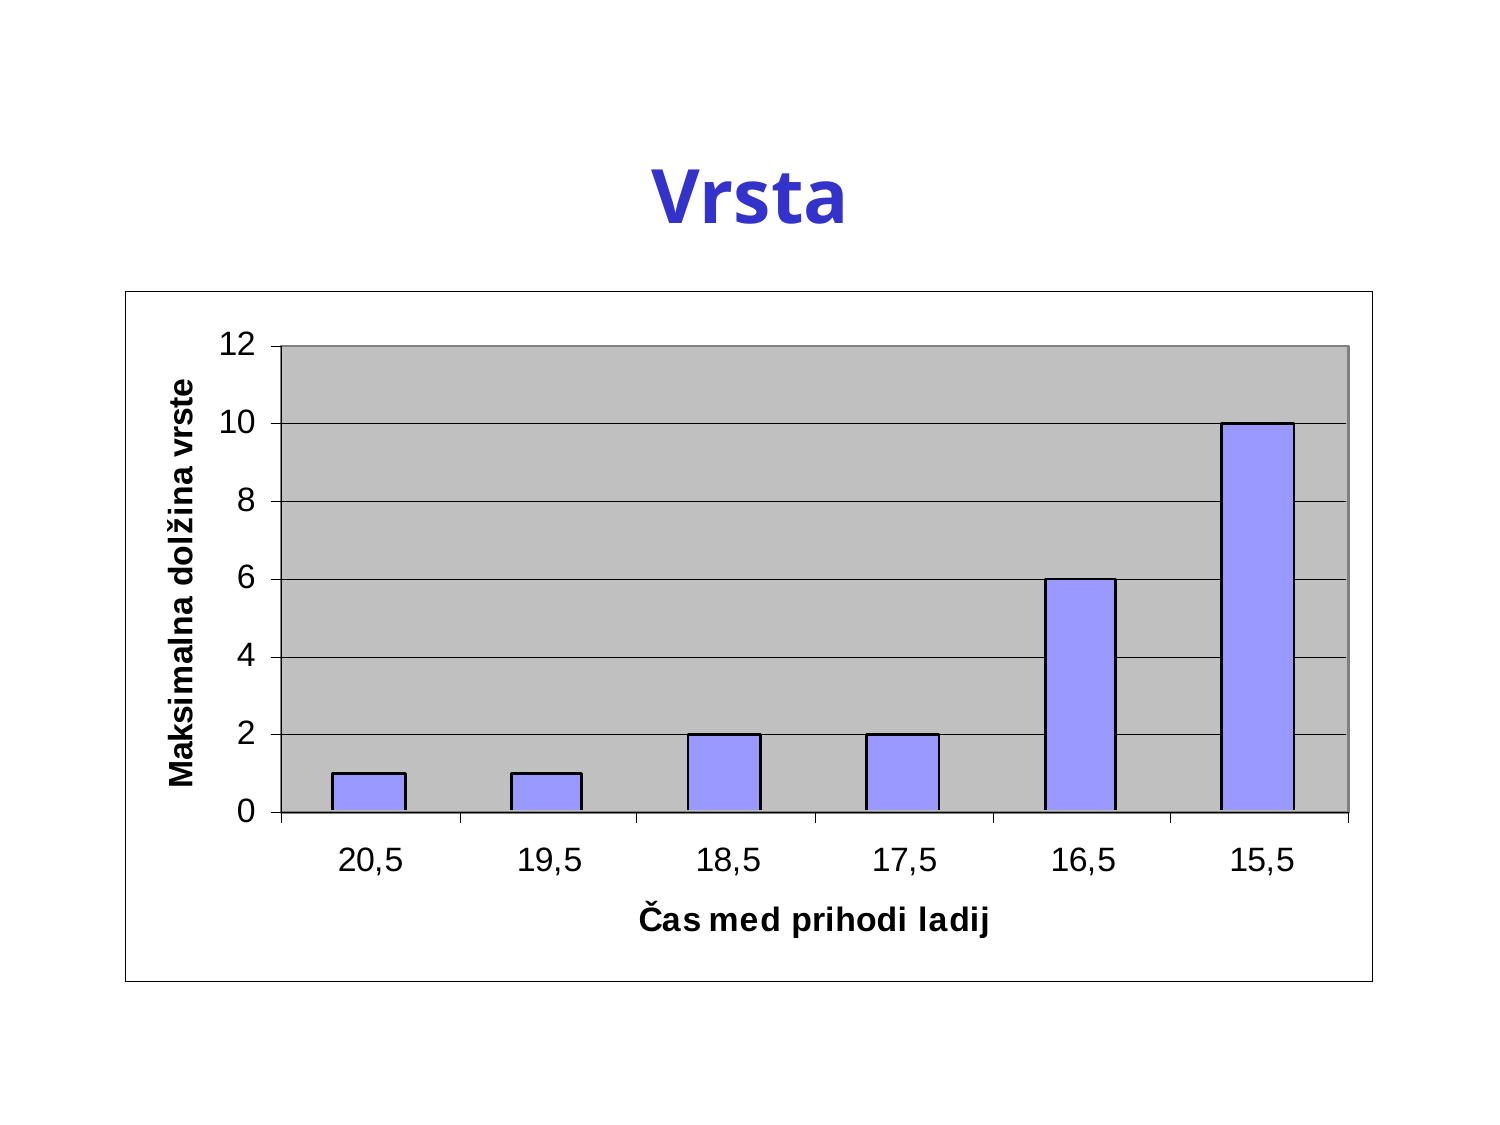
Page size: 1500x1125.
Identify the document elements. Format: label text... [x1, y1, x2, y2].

title Vrsta [112, 99, 1388, 278]
chart [112, 278, 1388, 994]
